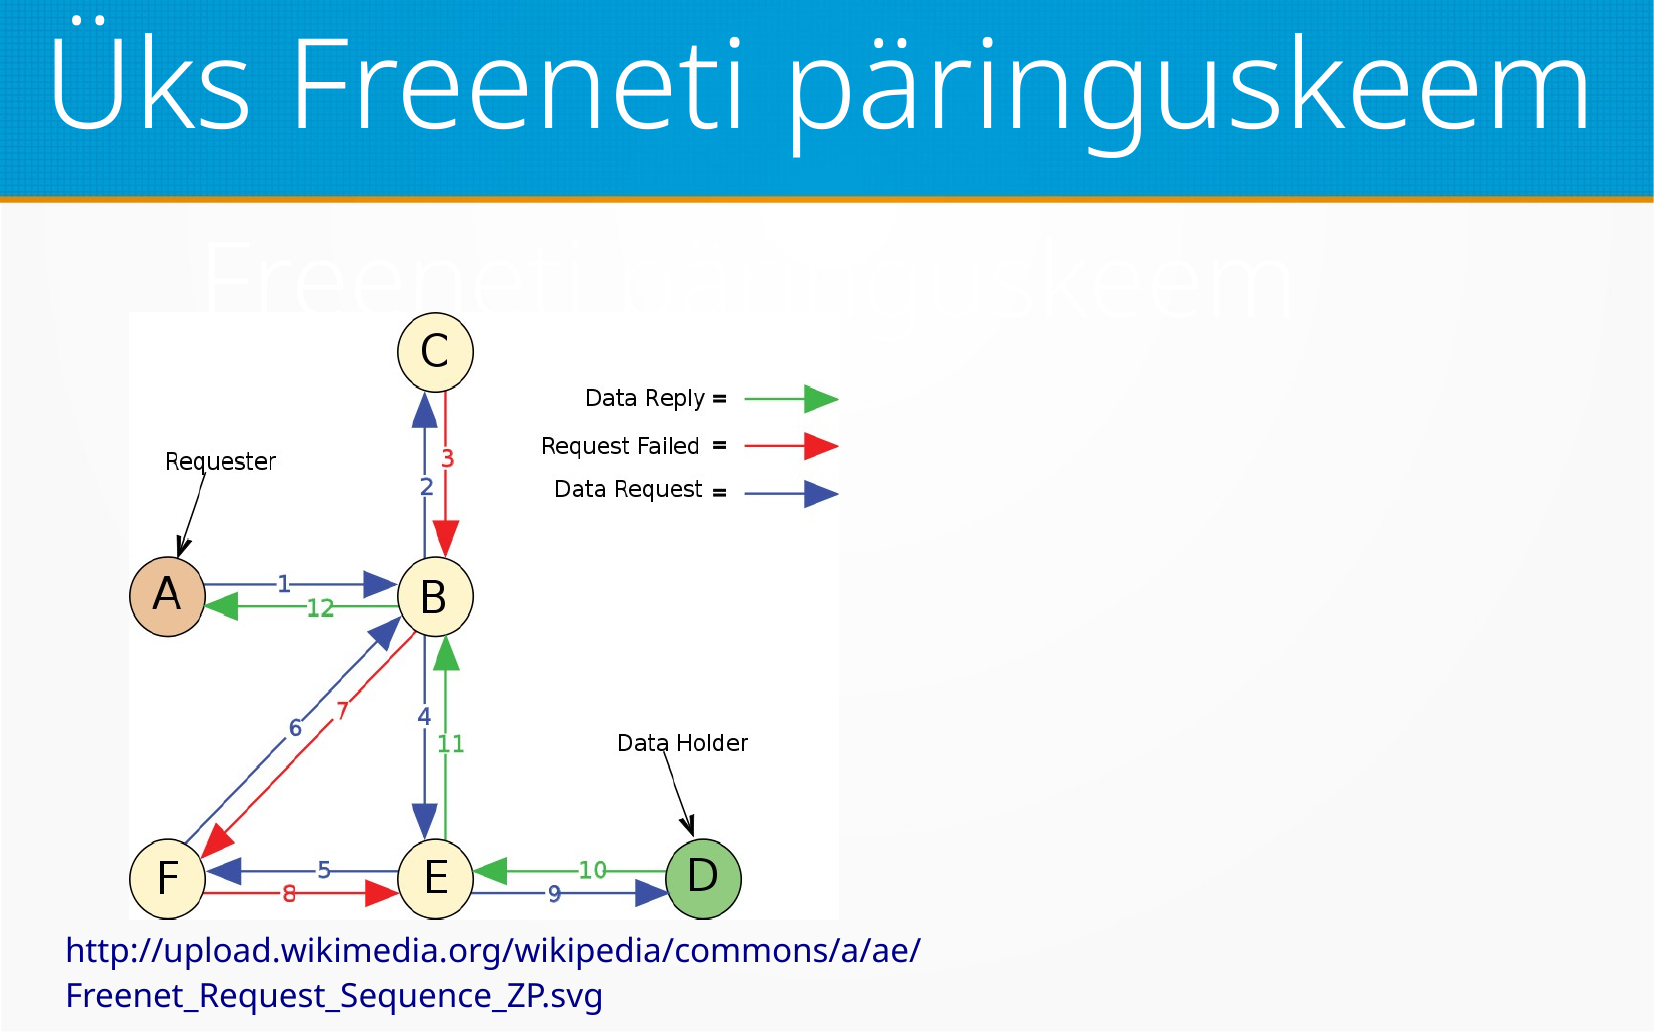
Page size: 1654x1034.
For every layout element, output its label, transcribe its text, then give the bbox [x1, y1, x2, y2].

title Üks Freeneti päringuskeem [43, 0, 1619, 166]
picture [0, 195, 1654, 1034]
text_box http://upload.wikimedia.org/wikipedia/commons/a/ae/Freenet_Request_Sequence_ZP.svg [59, 927, 1453, 1017]
title Freeneti päringuskeem [198, 176, 1335, 349]
